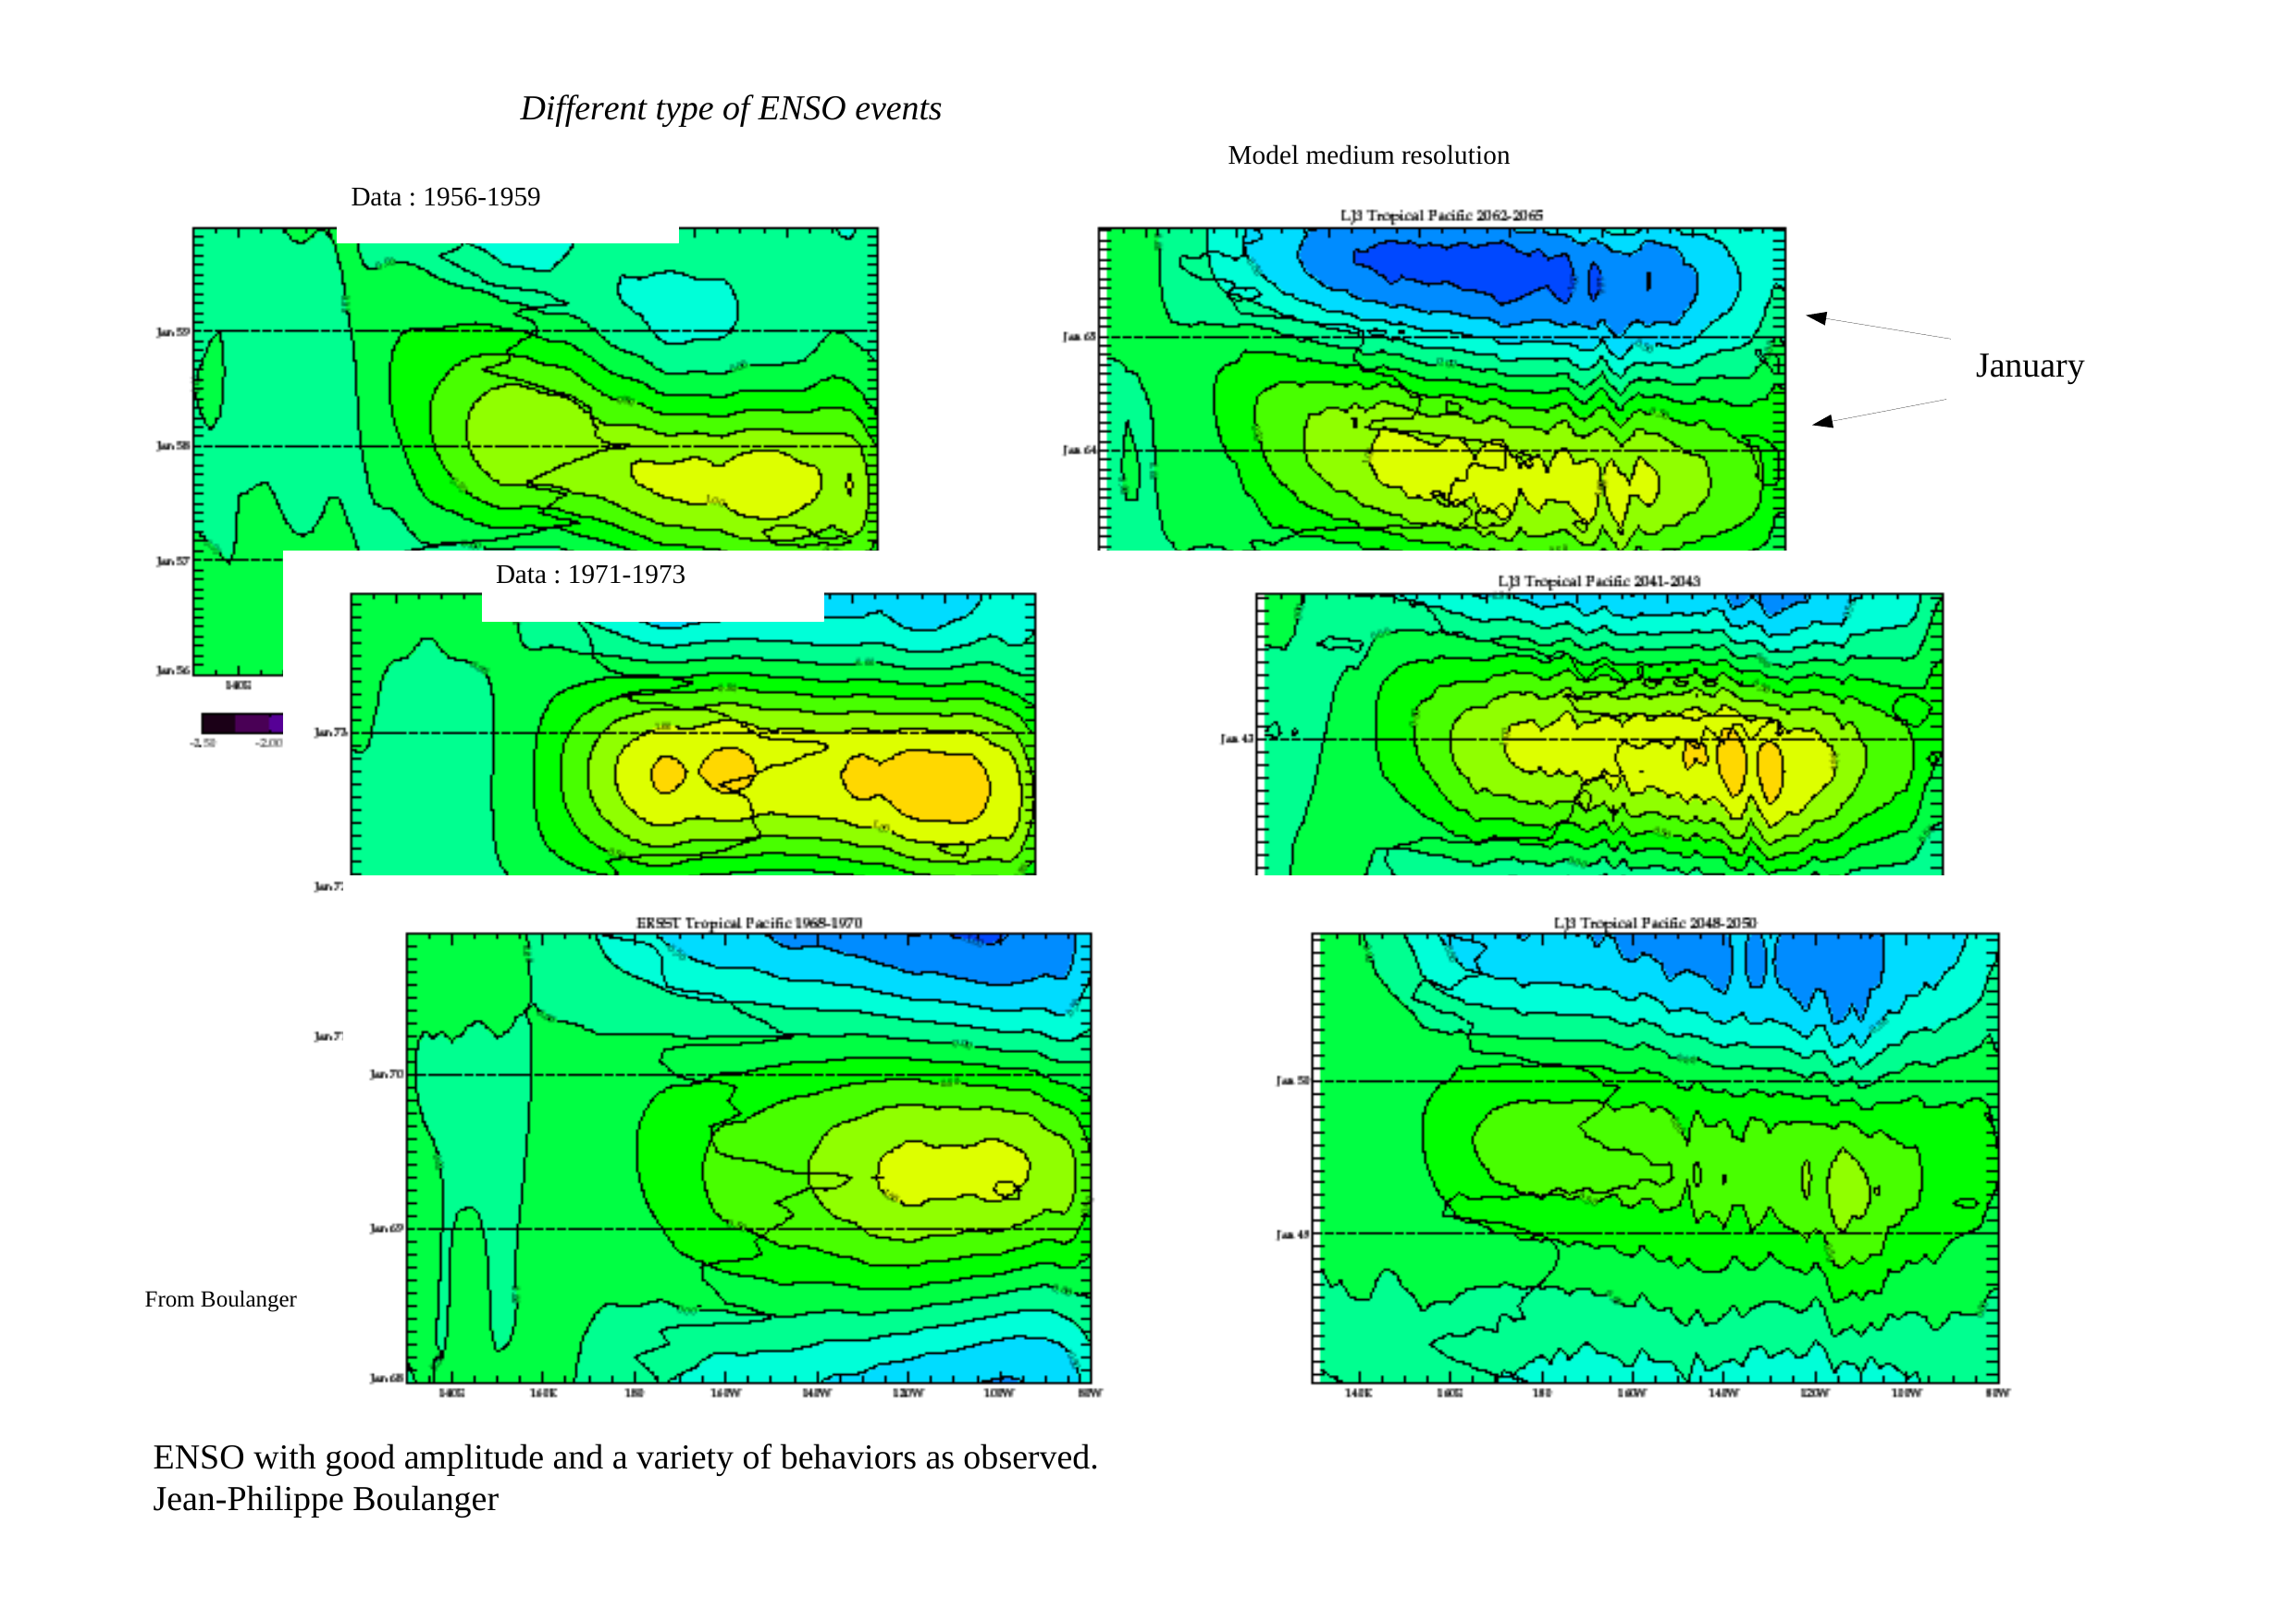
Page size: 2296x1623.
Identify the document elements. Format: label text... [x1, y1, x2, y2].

text_box January [1976, 342, 2124, 402]
picture [139, 159, 2043, 1415]
text_box Model medium resolution [1214, 131, 1698, 203]
text_box From Boulanger [130, 1277, 414, 1340]
text_box Different type of ENSO events [506, 79, 1420, 159]
text_box Data : 1956-1959 [337, 172, 679, 243]
text_box Data : 1971-1973 [482, 551, 823, 622]
text_box ENSO with good amplitude and a variety of behaviors as observed. Jean-Philippe Boulanger [153, 1435, 1430, 1553]
